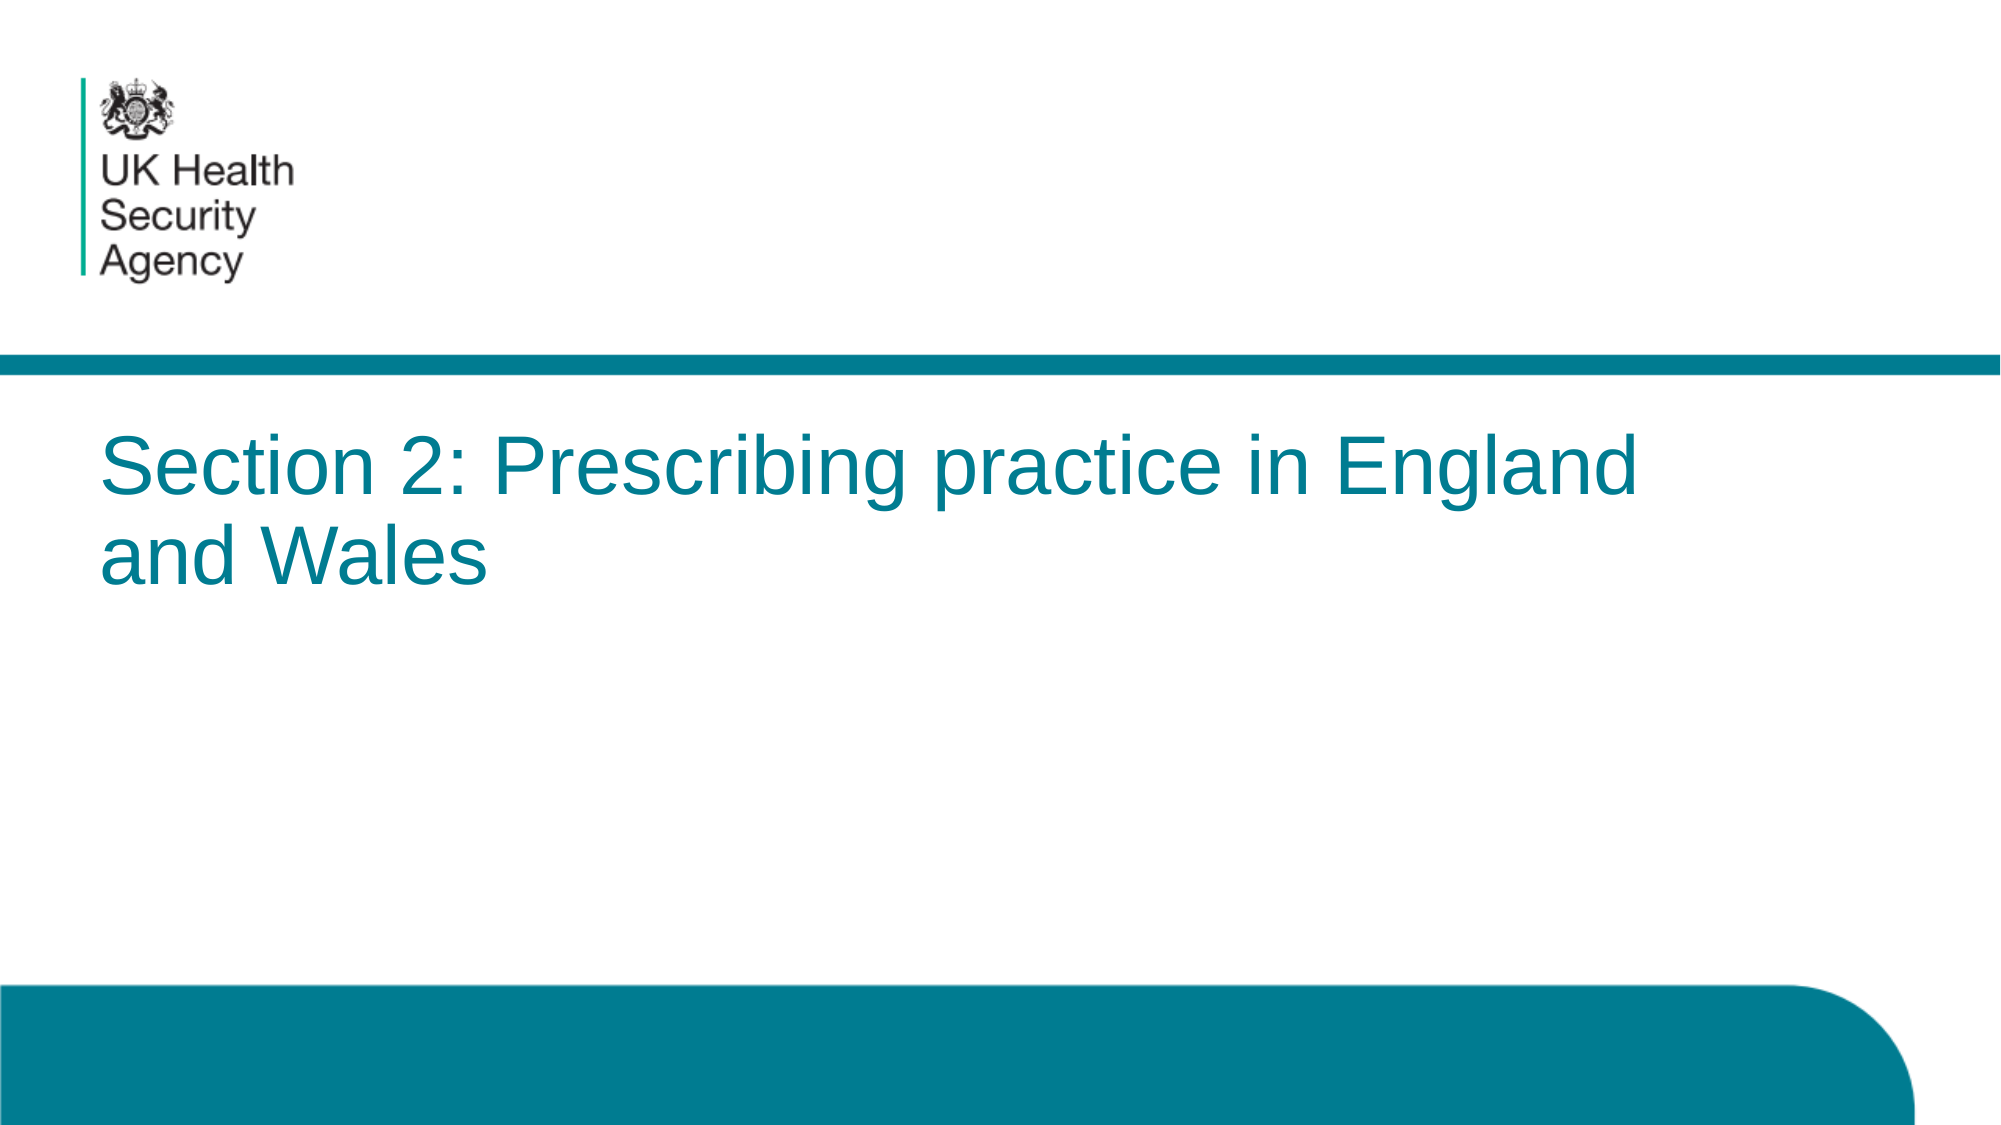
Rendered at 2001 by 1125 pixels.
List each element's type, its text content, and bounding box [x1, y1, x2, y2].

title Section 2: Prescribing practice in England and Wales [84, 414, 1804, 807]
